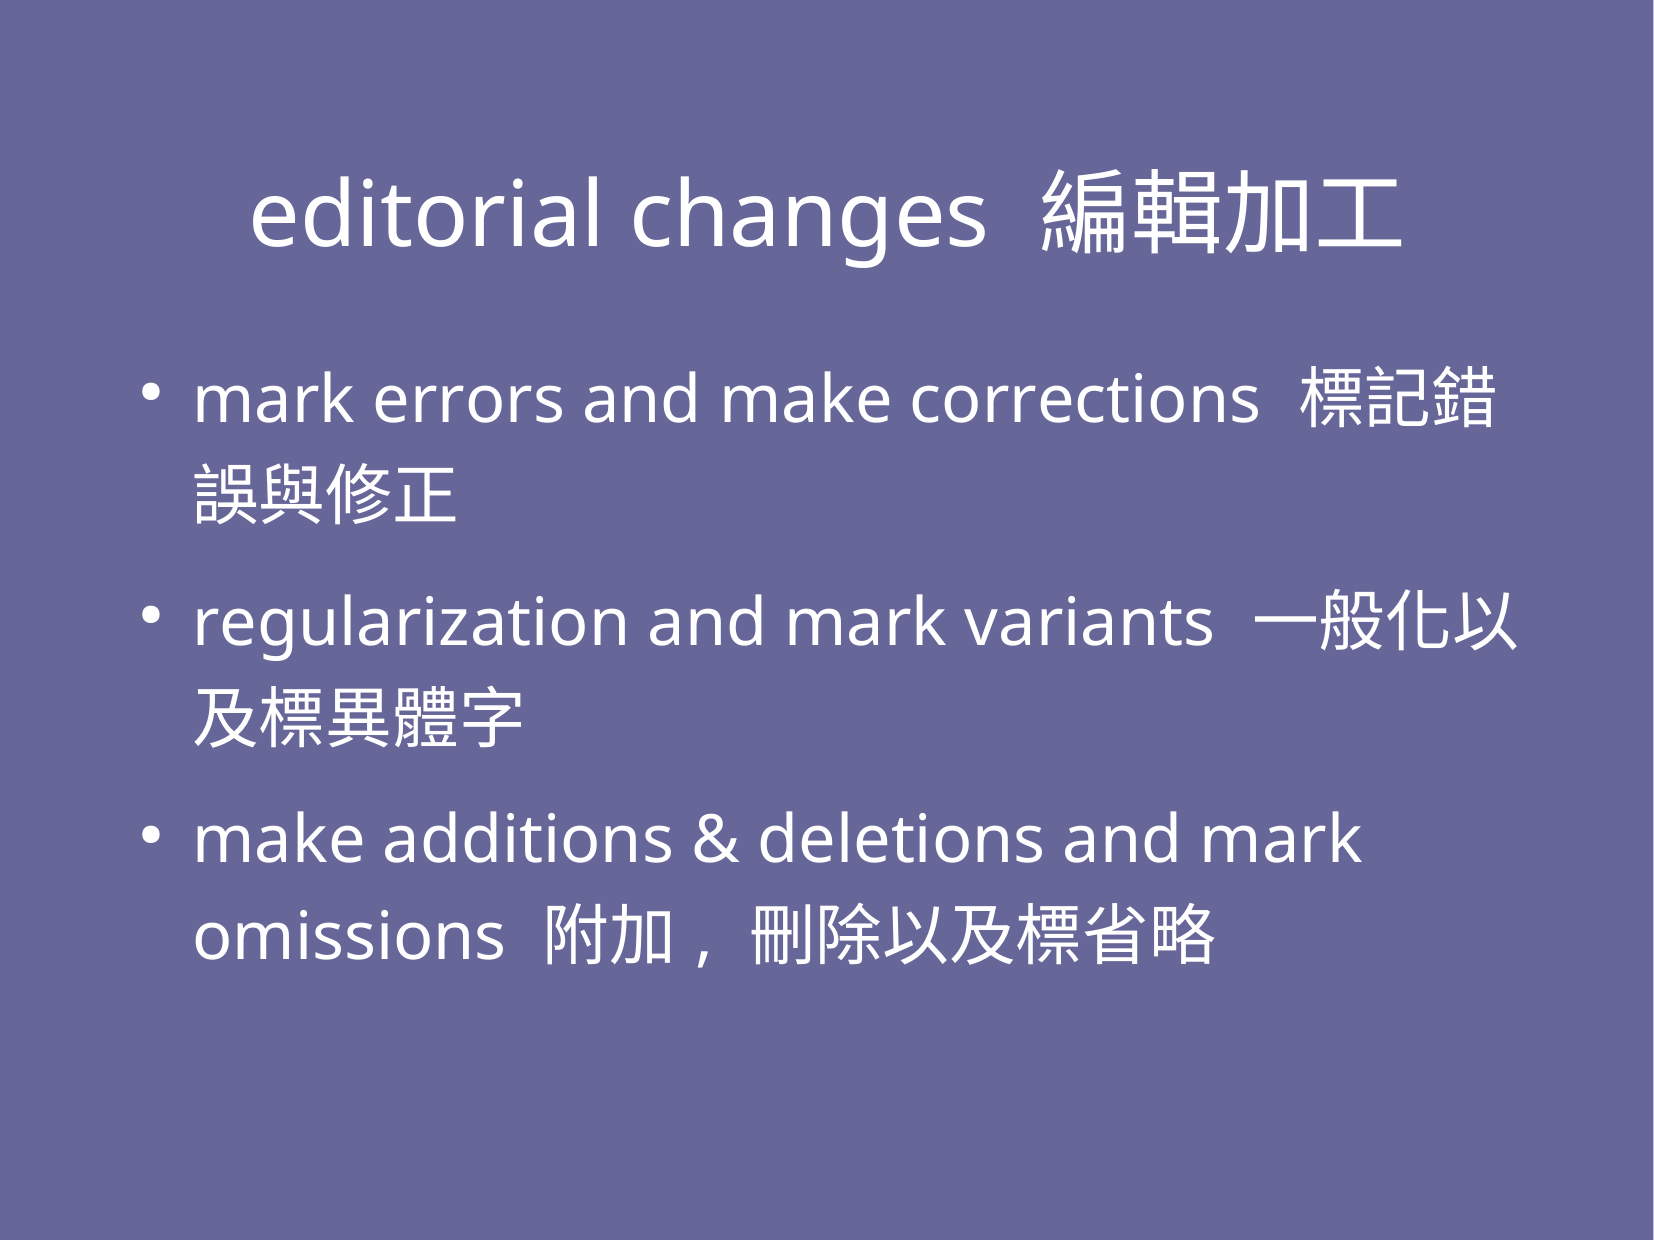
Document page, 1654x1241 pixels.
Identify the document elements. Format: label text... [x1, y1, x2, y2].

list mark errors and make corrections 標記錯誤與修正 regularization and mark variants 一般化以及標異體字 make additions & deletions and mark omissions 附加, 刪除以及標省略 [121, 344, 1534, 1127]
title editorial changes 編輯加工 [121, 102, 1534, 310]
